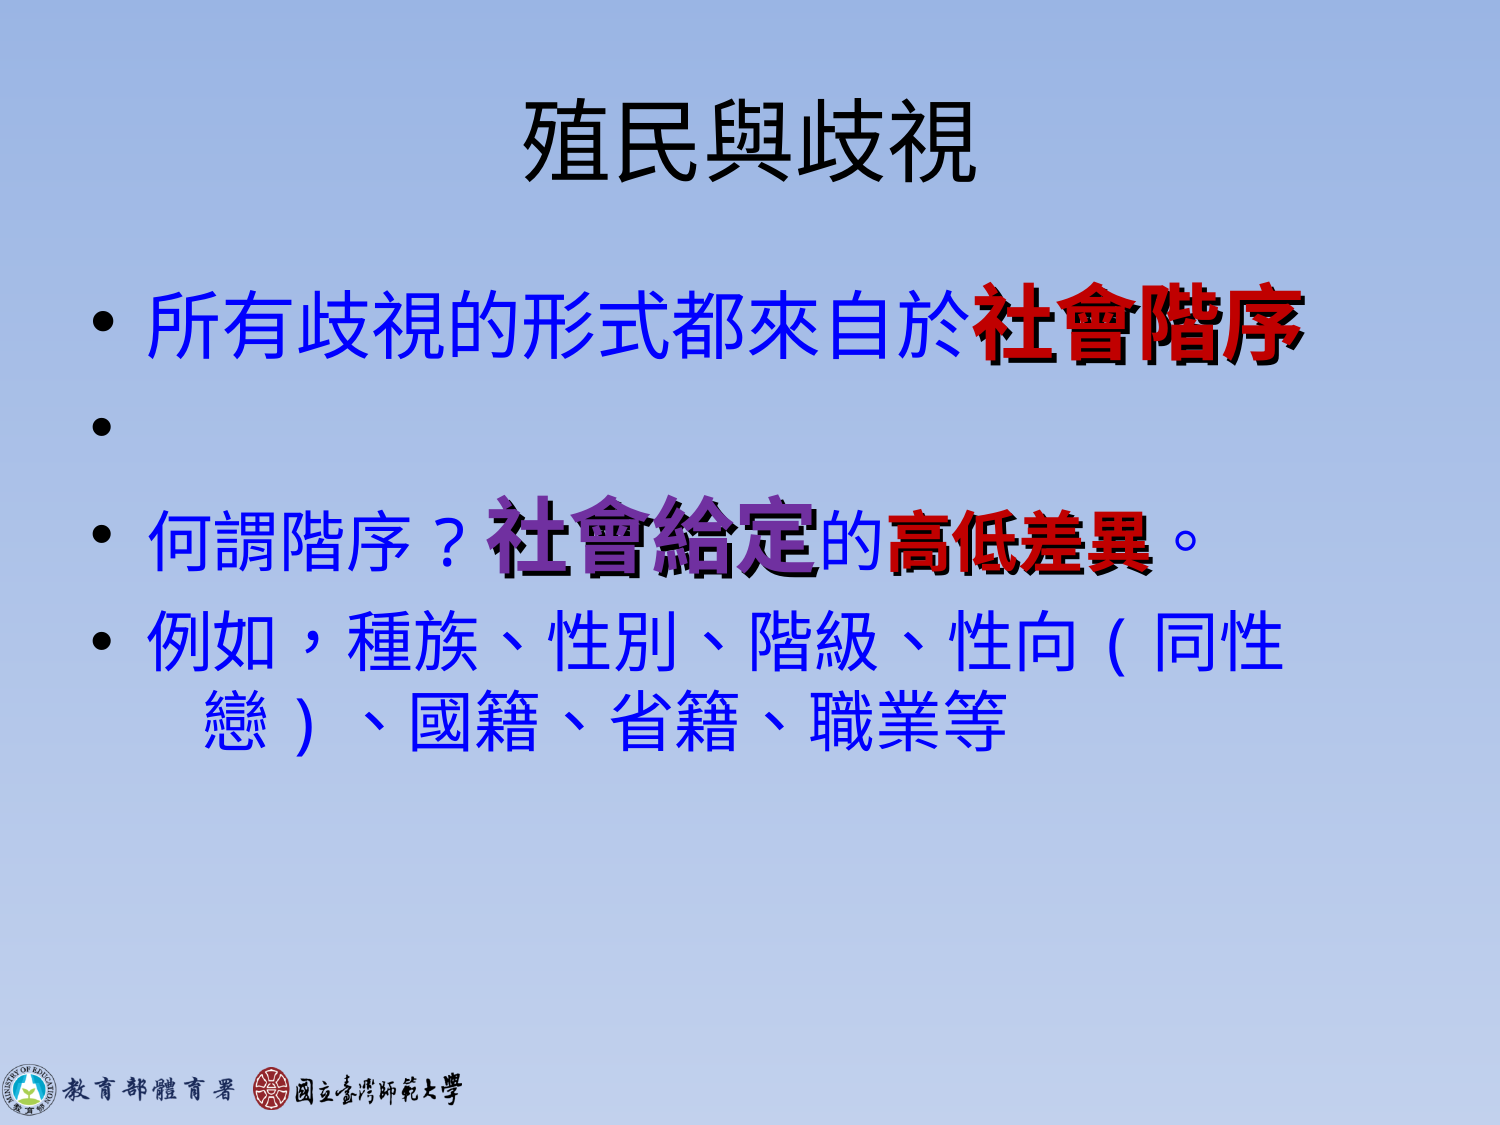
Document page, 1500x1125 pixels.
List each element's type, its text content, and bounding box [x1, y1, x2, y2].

list 所有歧視的形式都來自於社會階序 何謂階序?社會給定的高低差異。 例如，種族、性別、階級、性向(同性戀)、國籍、省籍、職業等 [75, 262, 1426, 1005]
title 殖民與歧視 [75, 45, 1426, 233]
